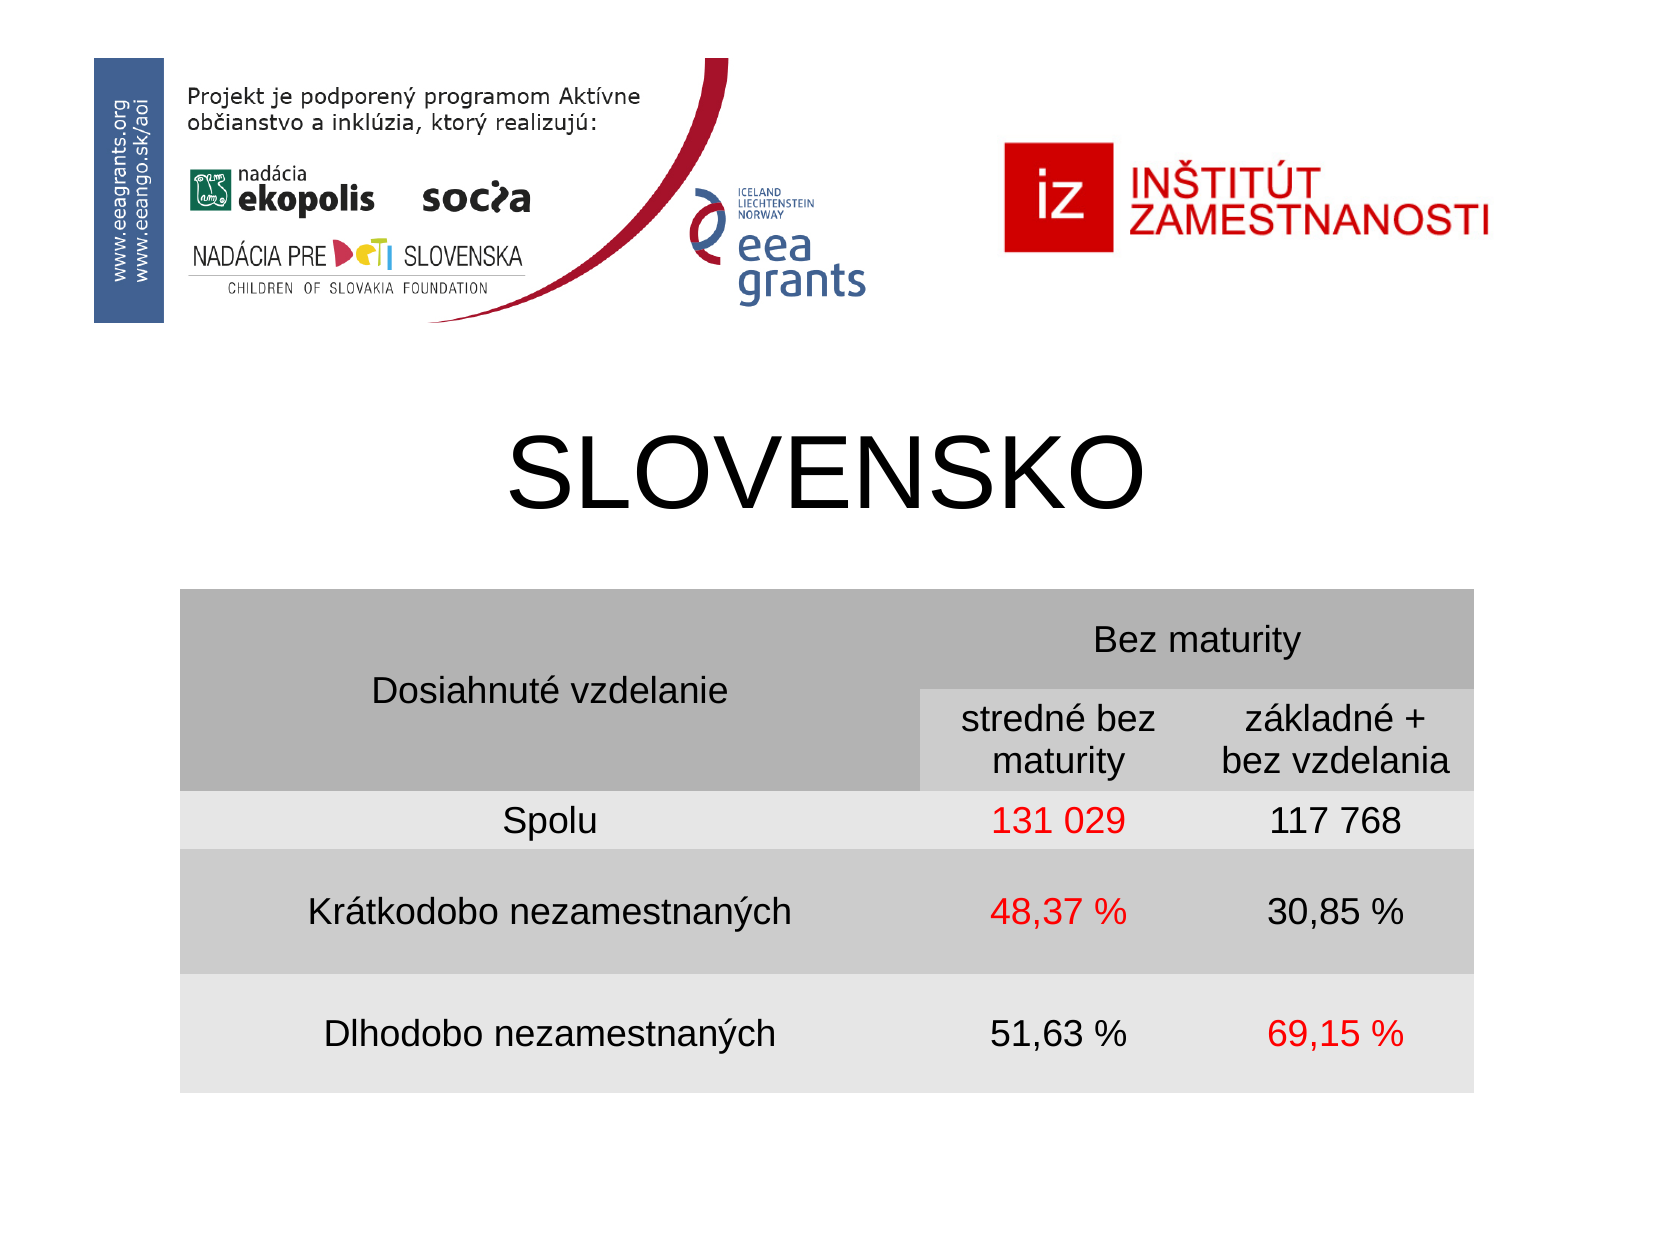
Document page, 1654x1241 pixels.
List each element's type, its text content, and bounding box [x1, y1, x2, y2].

table_header Dosiahnuté vzdelanie [180, 589, 920, 791]
table_cell 51,63 % [920, 974, 1197, 1093]
subtitle SLOVENSKO [82, 171, 1571, 891]
table_cell 117 768 [1197, 791, 1474, 849]
table_cell Spolu [180, 791, 920, 849]
picture [944, 47, 1548, 343]
table_cell Krátkodobo nezamestnaných [180, 849, 920, 974]
table_cell Dlhodobo nezamestnaných [180, 974, 920, 1093]
picture [94, 58, 887, 324]
table_cell 131 029 [920, 791, 1197, 849]
table_cell 48,37 % [920, 849, 1197, 974]
table_cell 69,15 % [1197, 974, 1474, 1093]
table_cell stredné bez maturity [920, 689, 1197, 791]
table_cell základné + bez vzdelania [1197, 689, 1474, 791]
table_cell 30,85 % [1197, 849, 1474, 974]
table_header Bez maturity [920, 589, 1474, 689]
